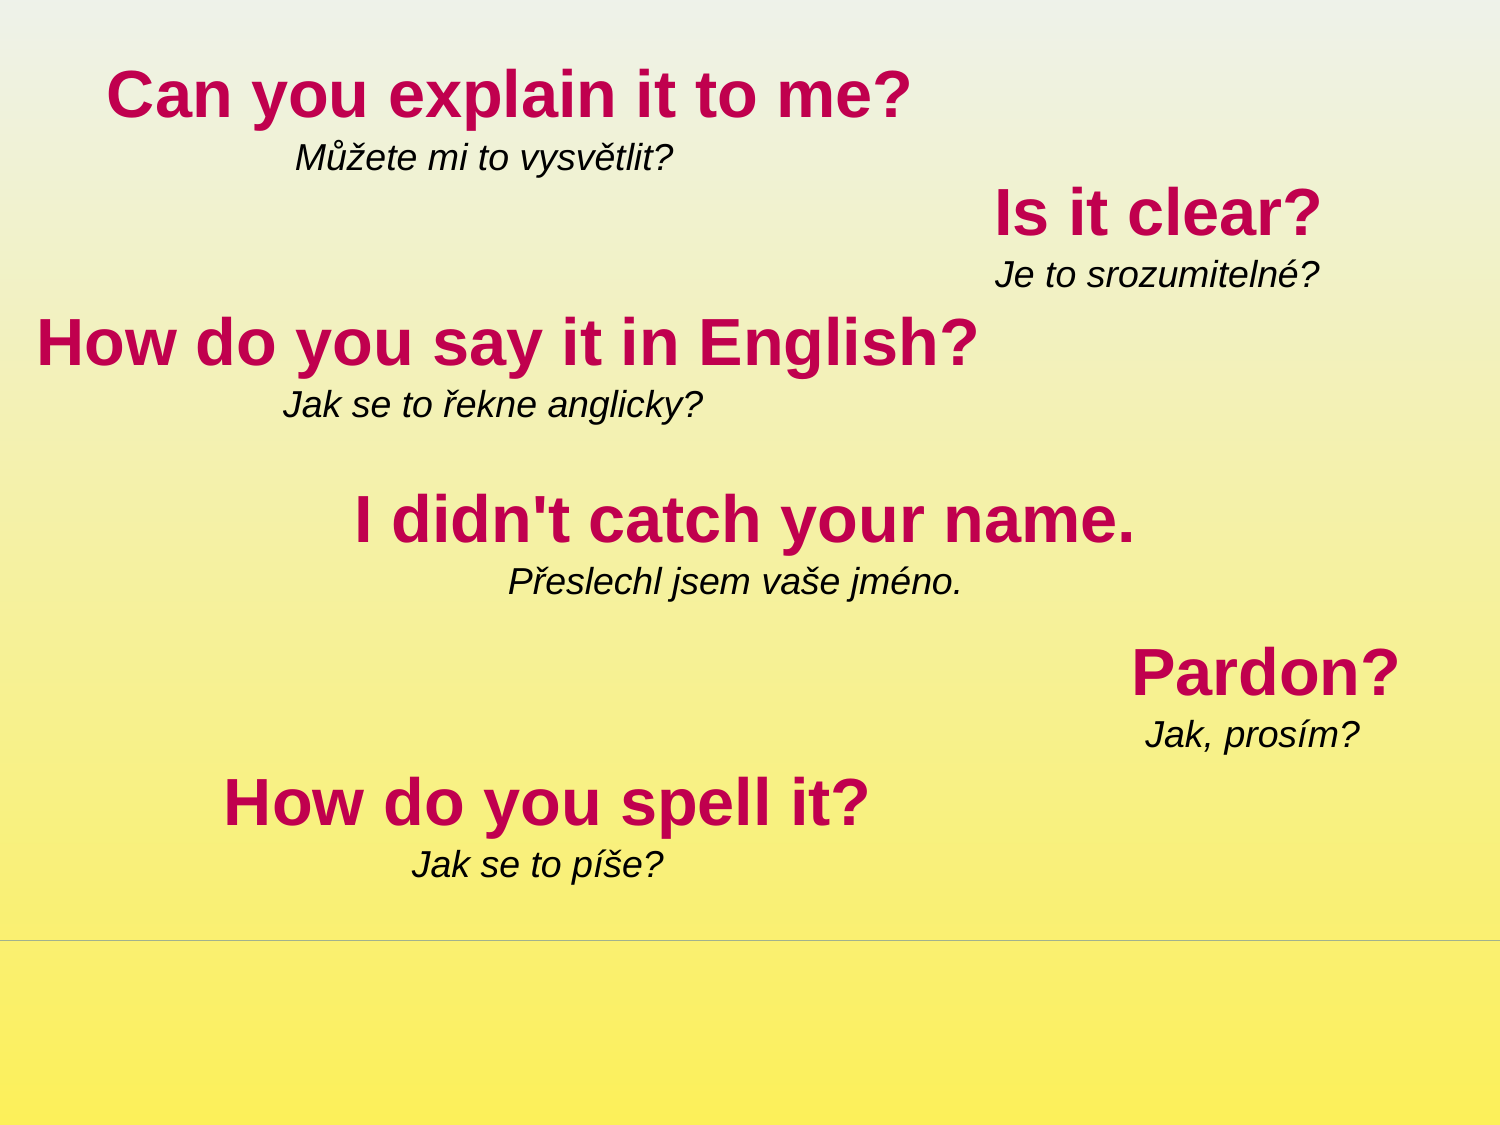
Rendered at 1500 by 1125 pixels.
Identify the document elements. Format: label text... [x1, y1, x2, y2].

text_box Jak se to řekne anglicky? [268, 371, 719, 433]
text_box Can you explain it to me? [92, 42, 930, 139]
text_box Pardon? [1116, 621, 1500, 717]
text_box I didn't catch your name. [340, 467, 1153, 564]
text_box Přeslechl jsem vaše jméno. [493, 548, 979, 610]
text_box Is it clear? [979, 160, 1339, 257]
text_box Je to srozumitelné? [980, 242, 1335, 303]
text_box Jak se to píše? [397, 832, 679, 893]
text_box How do you say it in English? [21, 290, 996, 387]
text_box Můžete mi to vysvětlit? [280, 125, 689, 186]
text_box Jak, prosím? [1130, 702, 1375, 764]
text_box How do you spell it? [209, 751, 888, 847]
